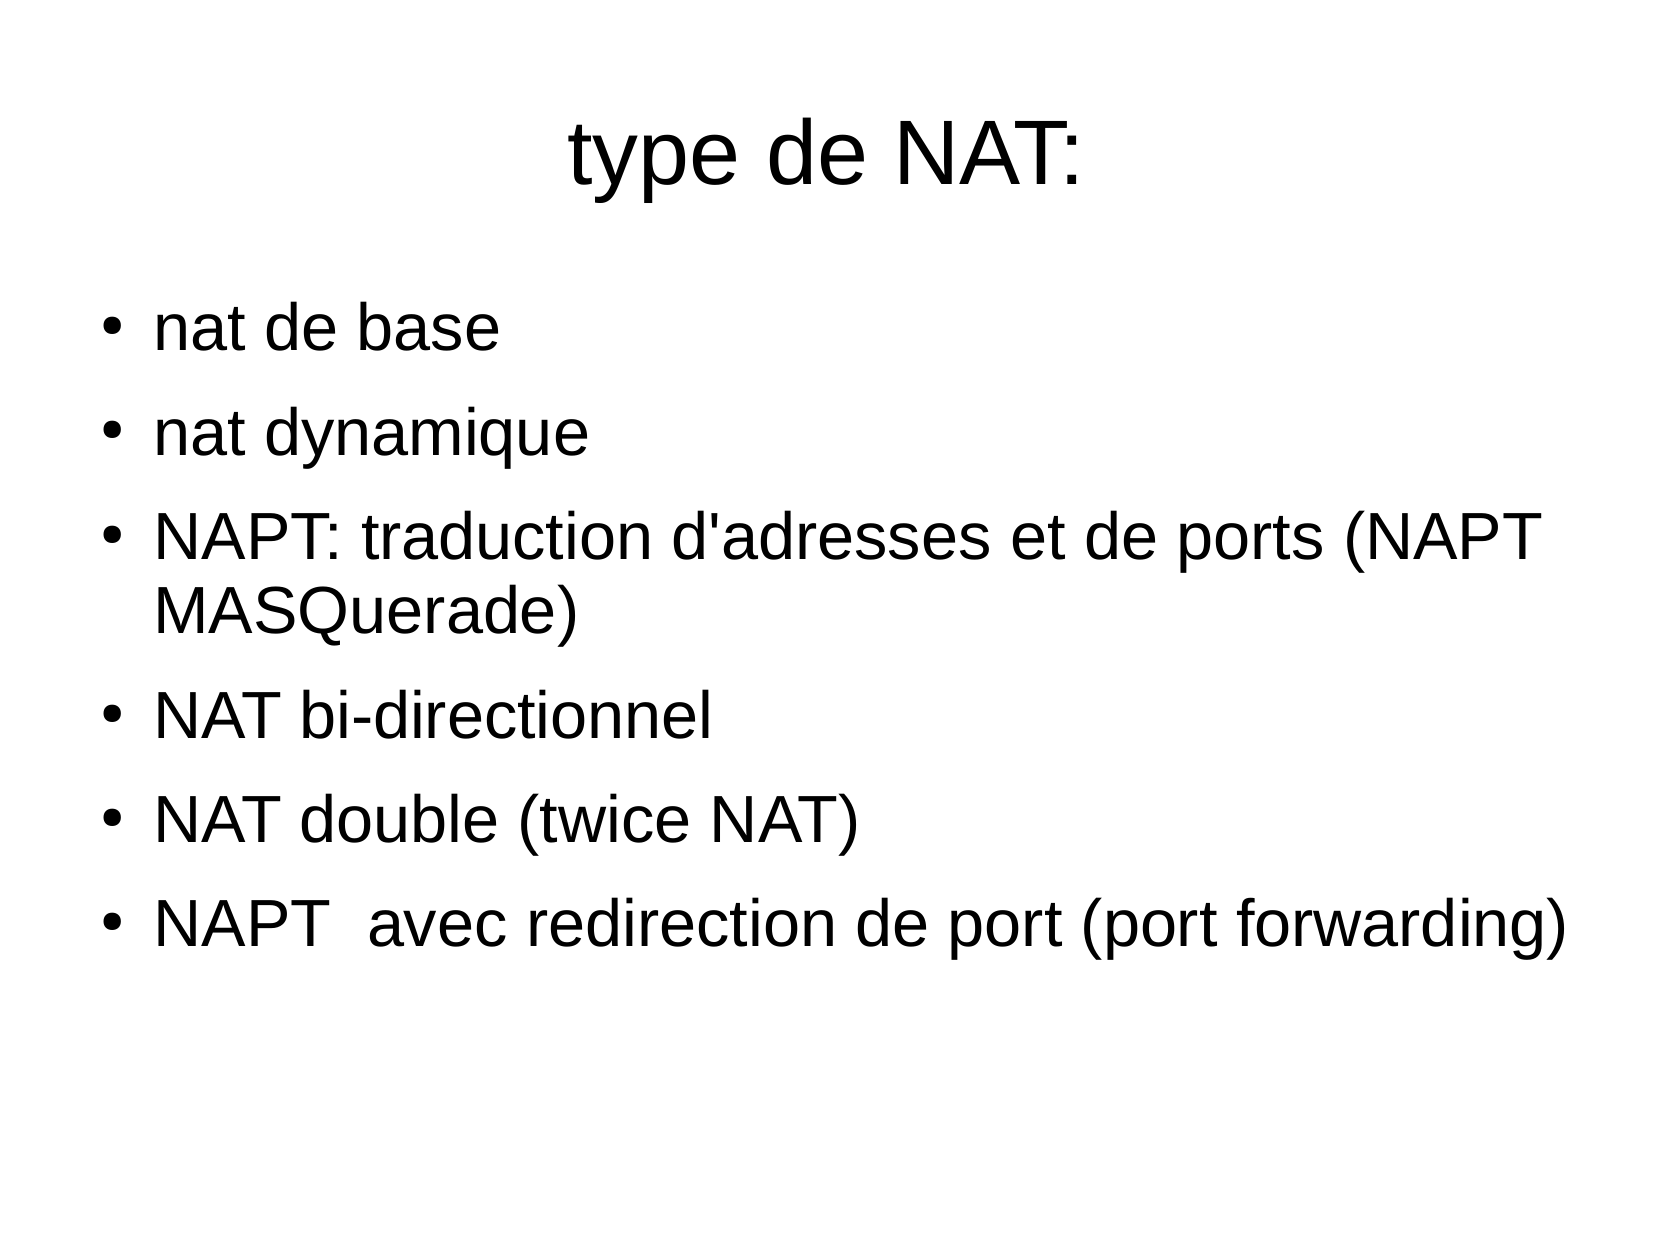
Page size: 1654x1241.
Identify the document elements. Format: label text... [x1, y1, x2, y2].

title type de NAT: [82, 49, 1571, 257]
list nat de base nat dynamique NAPT: traduction d'adresses et de ports (NAPT MASQuerade) NAT bi-directionnel NAT double (twice NAT) NAPT avec redirection de port (port forwarding) [82, 290, 1571, 1109]
